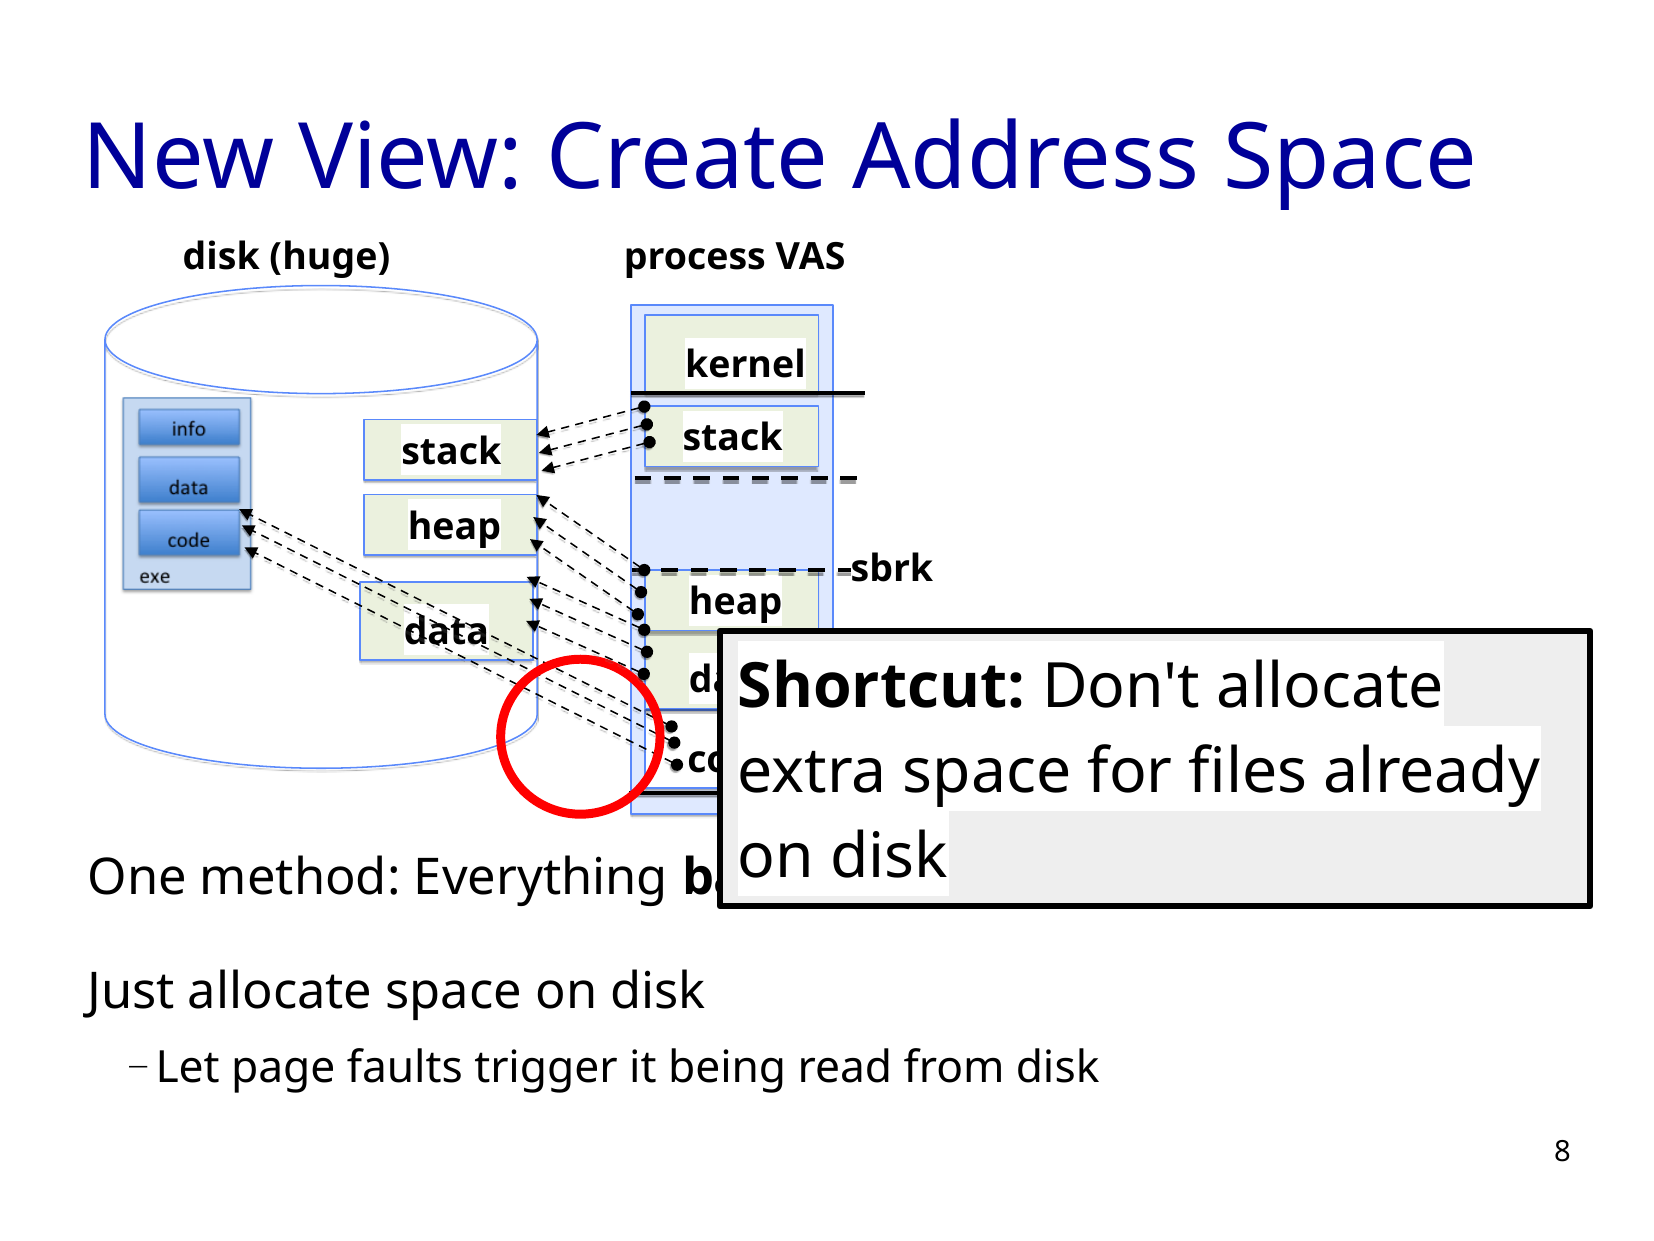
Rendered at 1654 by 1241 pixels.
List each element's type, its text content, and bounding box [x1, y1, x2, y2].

title New View: Create Address Space [82, 49, 1571, 257]
text_box sbrk [835, 537, 949, 597]
text_box code [672, 727, 717, 788]
text_box data [421, 599, 505, 660]
text_box [359, 581, 534, 661]
text_box stack [386, 419, 517, 480]
text_box heap [674, 569, 798, 630]
text_box [363, 494, 393, 555]
text_box [363, 419, 386, 480]
text_box [517, 419, 538, 480]
text_box data [389, 599, 458, 660]
text_box [630, 392, 834, 727]
text_box stack [667, 406, 798, 466]
picture [119, 395, 256, 596]
text_box [630, 798, 717, 815]
text_box data [674, 648, 717, 708]
text_box kernel [670, 332, 821, 391]
list One method: Everything backed by disk Just allocate space on disk Let page faults trigger it being read from disk [60, 840, 1571, 1096]
text_box [630, 305, 834, 391]
text_box process VAS [609, 224, 861, 285]
text_box [645, 742, 717, 791]
text_box disk (huge) [167, 224, 406, 285]
text_box [630, 683, 655, 790]
text_box Shortcut: Don't allocate extra space for files already on disk [720, 630, 1591, 796]
text_box [517, 494, 538, 555]
text_box heap [393, 494, 517, 555]
